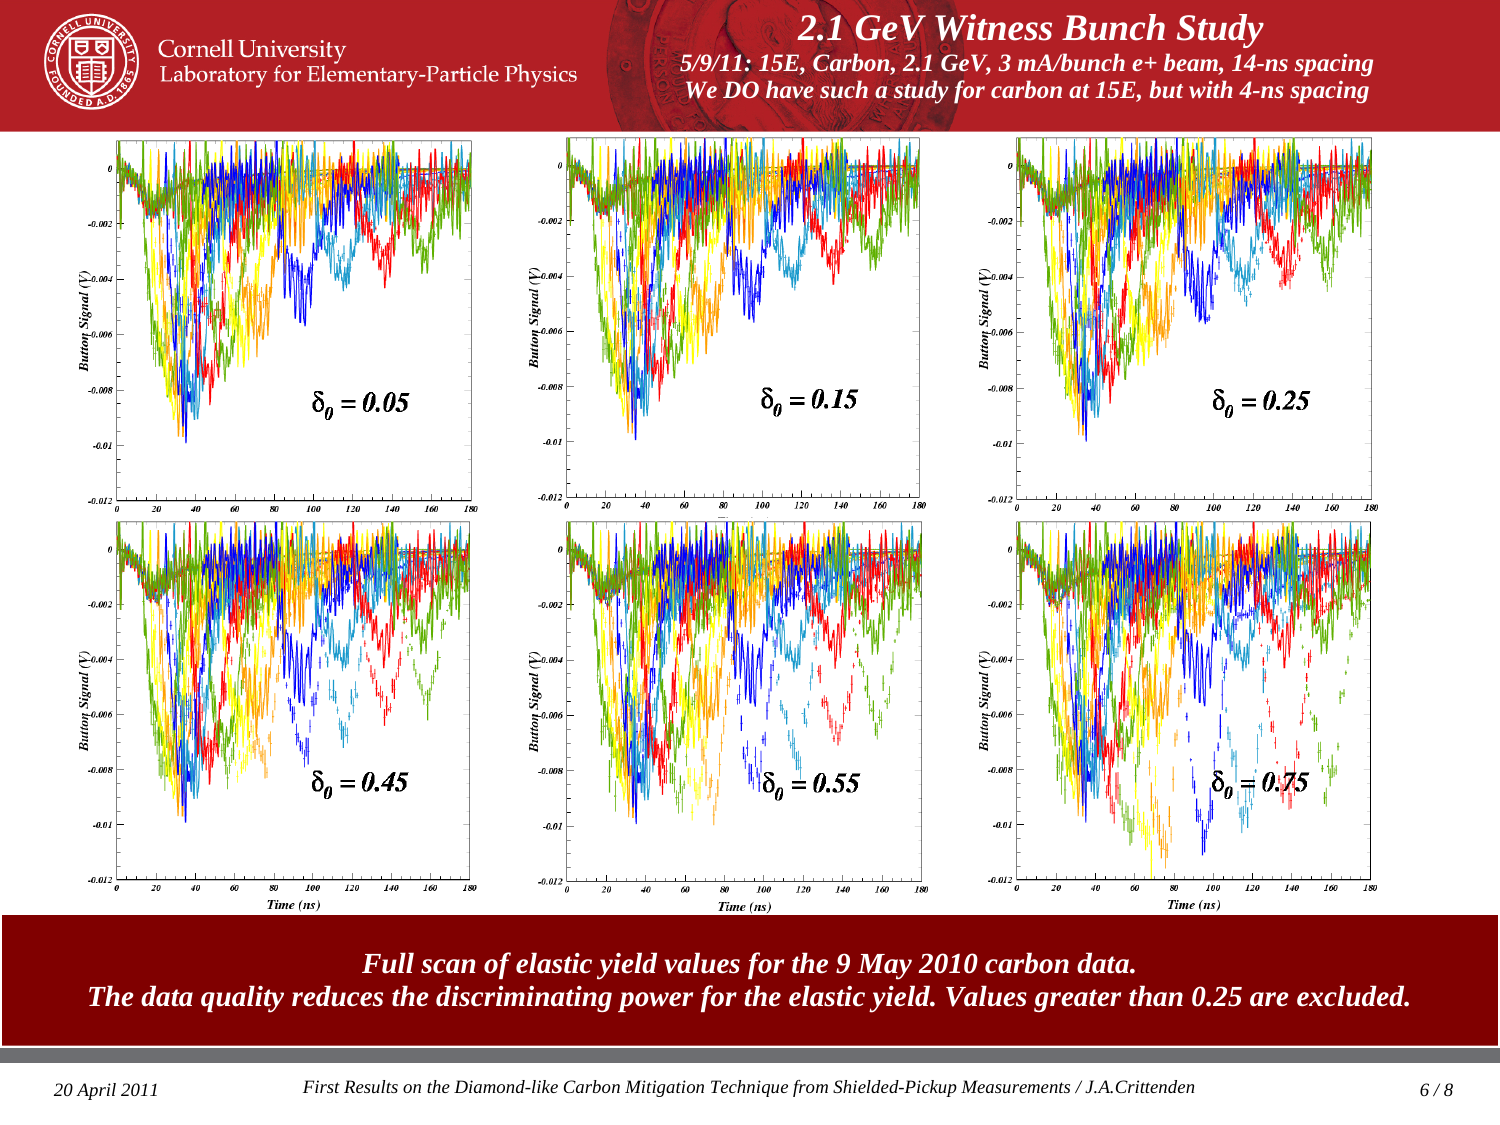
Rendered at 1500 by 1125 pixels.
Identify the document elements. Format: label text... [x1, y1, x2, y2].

picture [0, 0, 1500, 132]
picture [525, 134, 931, 915]
picture [75, 137, 481, 915]
text_box 2.1 GeV Witness Bunch Study 5/9/11: 15E, Carbon, 2.1 GeV, 3 mA/bunch e+ beam, 14-ns spacing We DO have such a study for carbon at 15E, but with 4-ns spacing [555, 0, 1500, 113]
text_box Full scan of elastic yield values for the 9 May 2010 carbon data. The data quality reduces the discriminating power for the elastic yield. Values greater than 0.25 are excluded. [2, 915, 1498, 1046]
picture [975, 134, 1381, 915]
